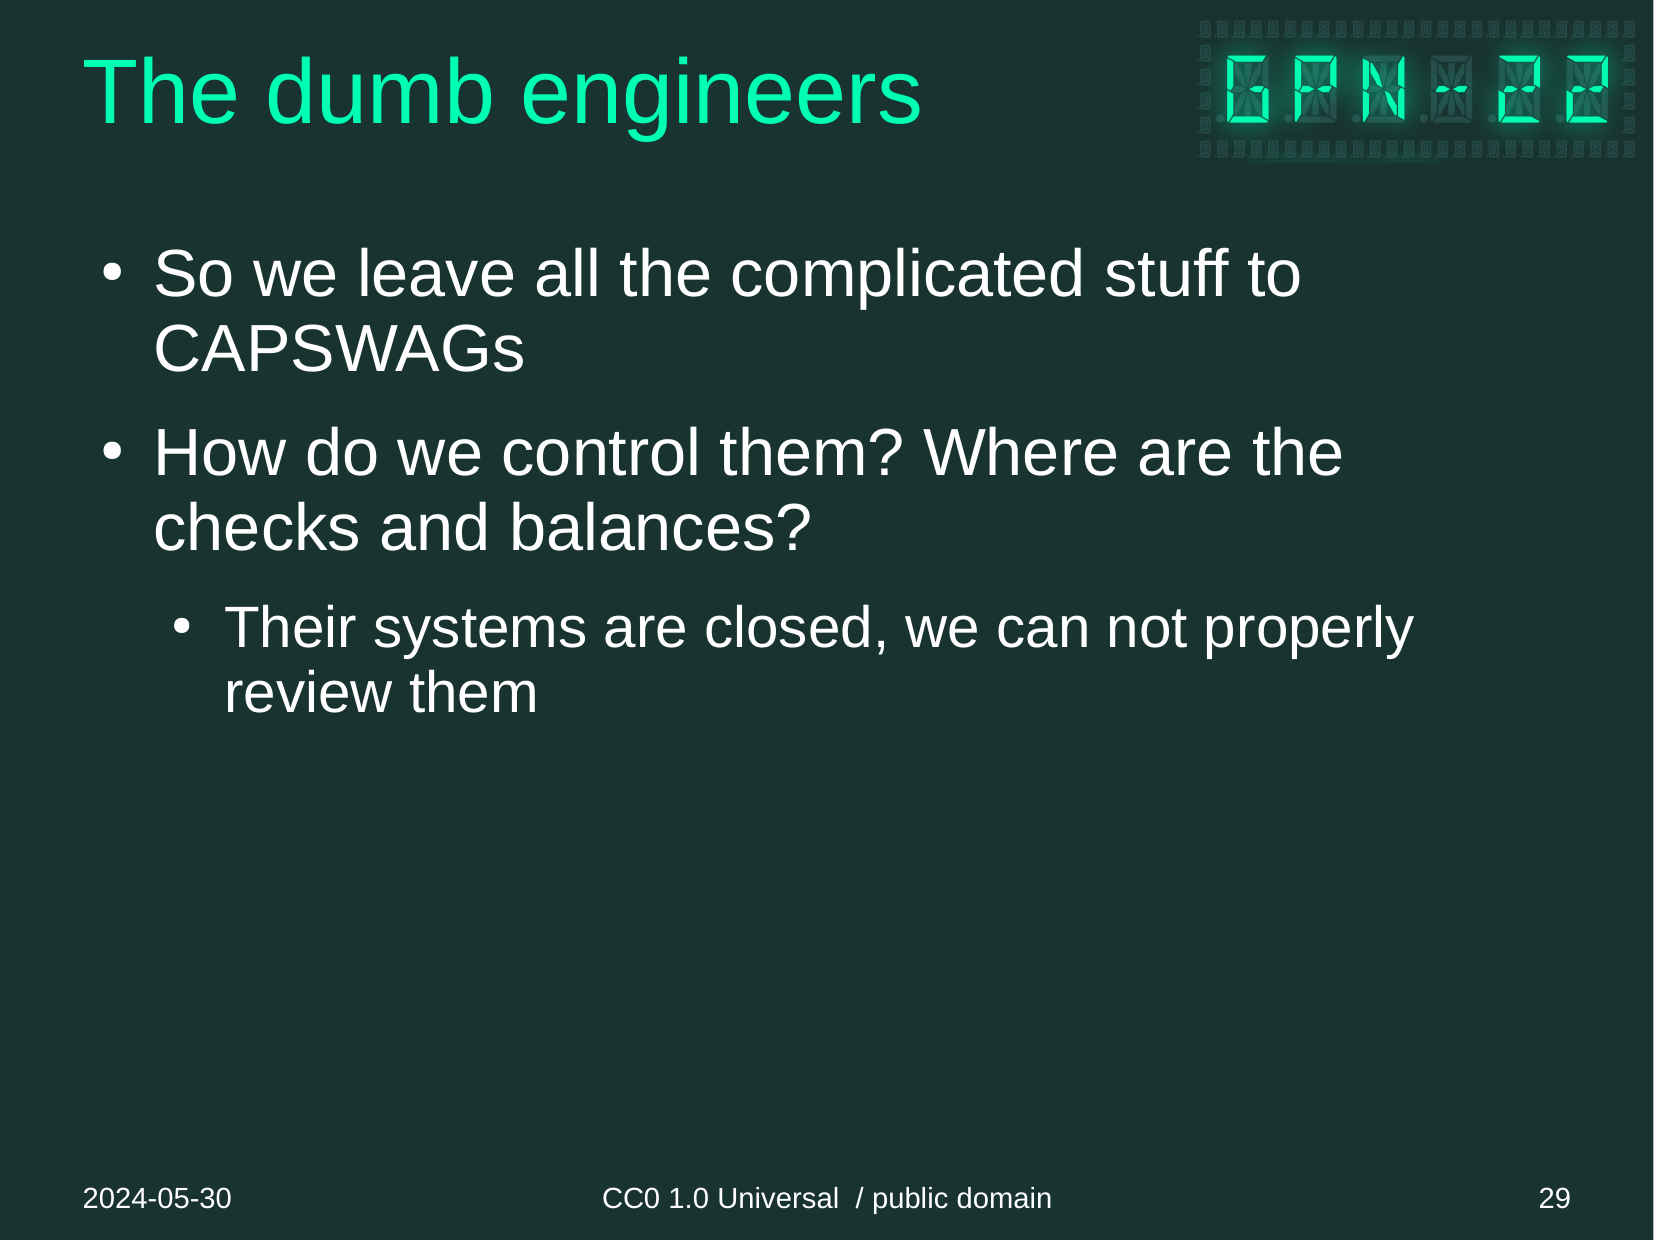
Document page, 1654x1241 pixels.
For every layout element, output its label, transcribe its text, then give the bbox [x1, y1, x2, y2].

title The dumb engineers [82, 0, 1171, 195]
list So we leave all the complicated stuff to CAPSWAGs How do we control them? Where are the checks and balances? Their systems are closed, we can not properly review them [82, 236, 1571, 956]
picture [1196, 15, 1639, 163]
